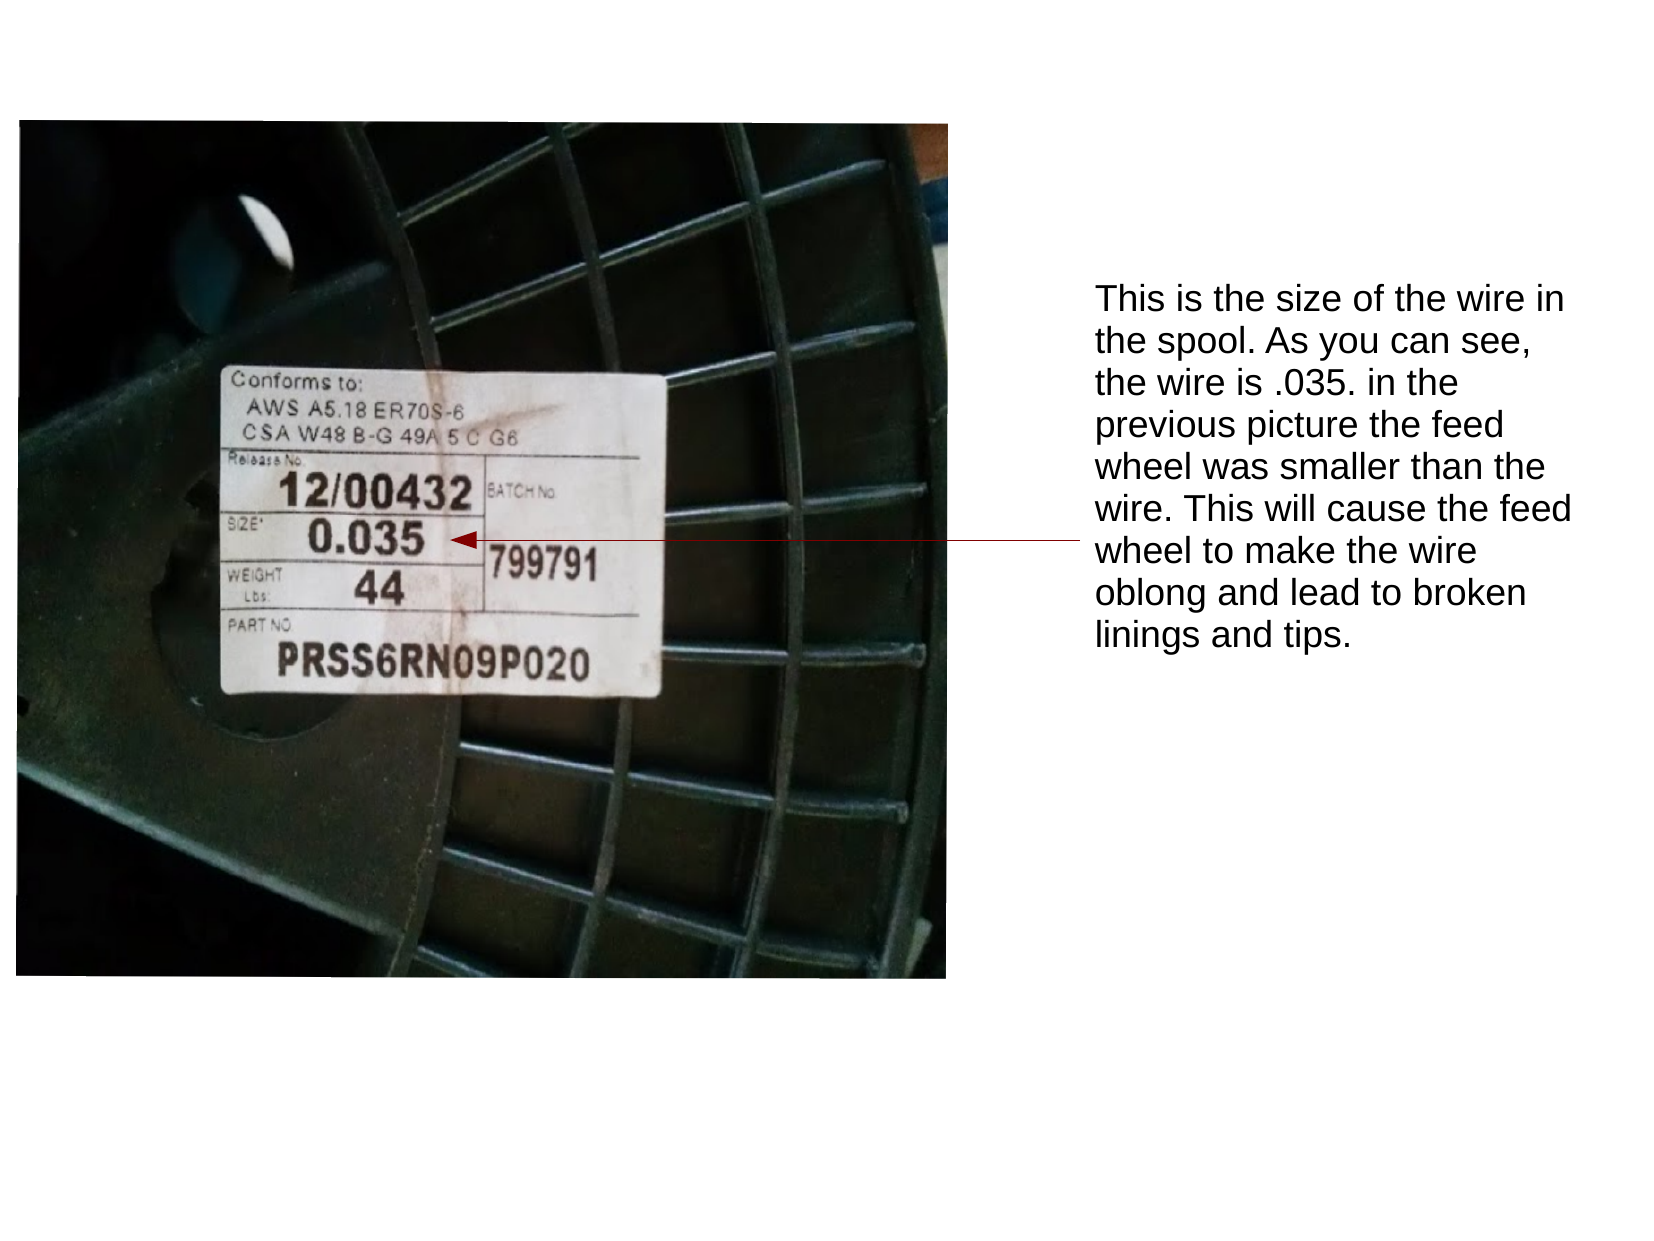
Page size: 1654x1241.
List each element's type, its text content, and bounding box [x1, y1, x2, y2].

picture [15, 120, 948, 979]
text_box This is the size of the wire in the spool. As you can see, the wire is .035. in the previous picture the feed wheel was smaller than the wire. This will cause the feed wheel to make the wire oblong and lead to broken linings and tips. [1080, 270, 1606, 664]
